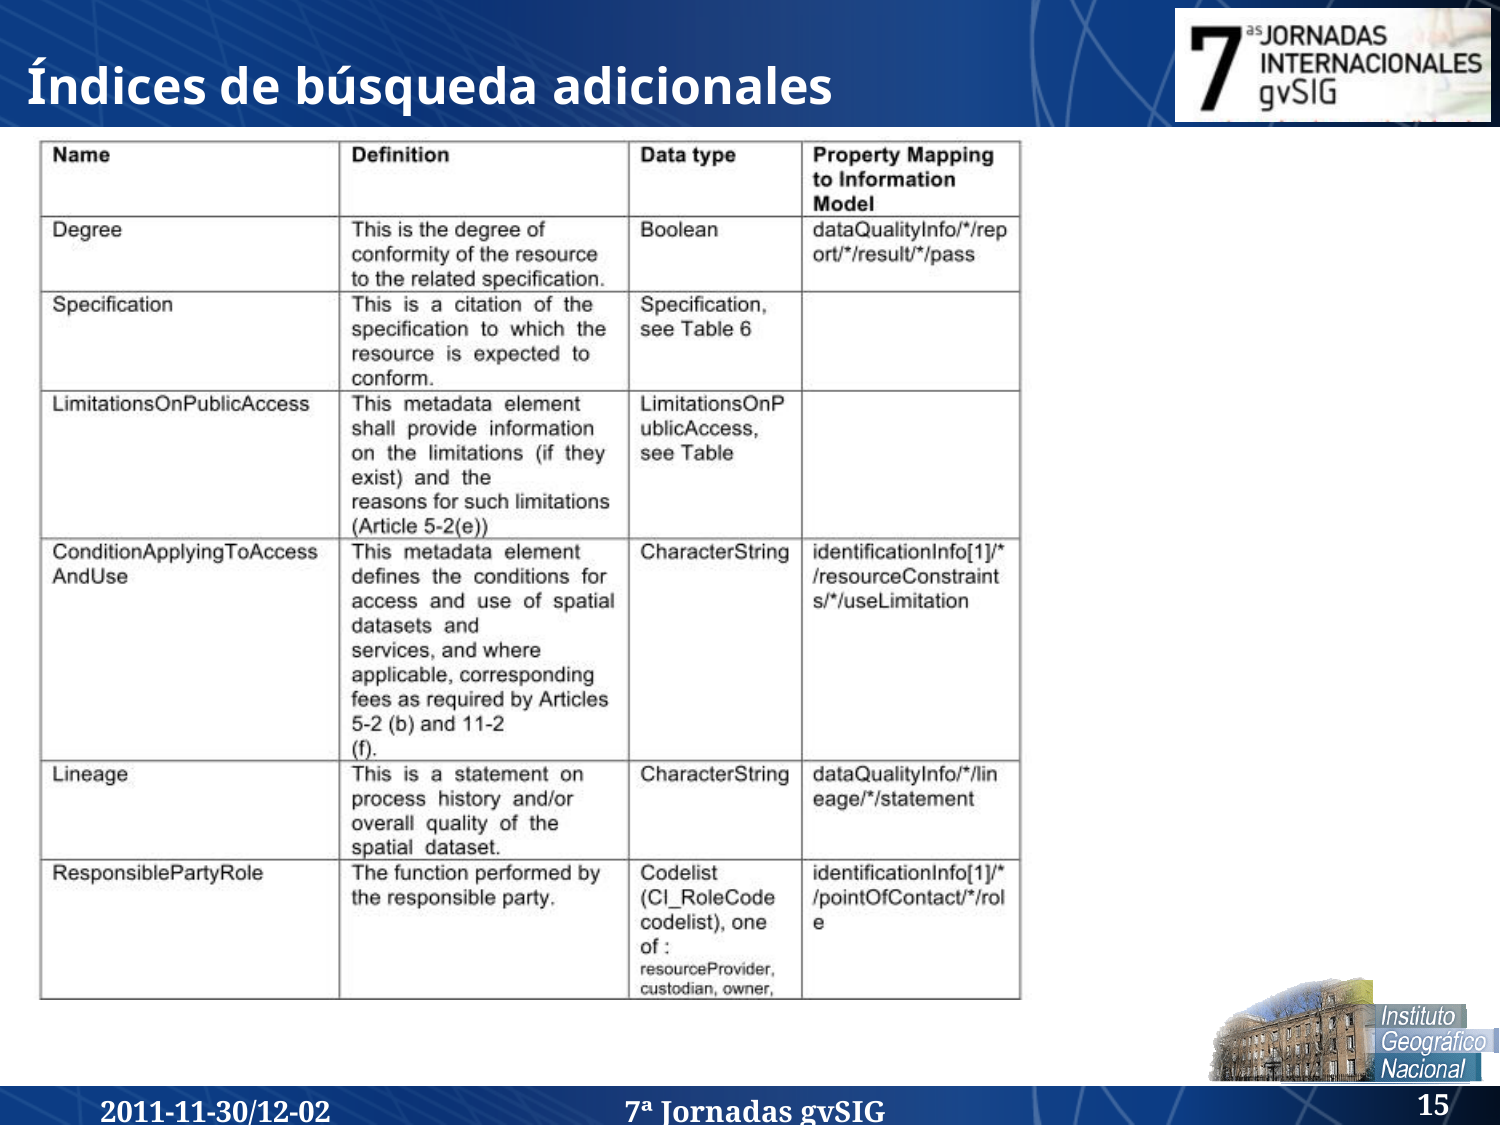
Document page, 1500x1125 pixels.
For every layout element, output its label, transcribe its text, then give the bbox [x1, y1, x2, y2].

text_box Índices de búsqueda adicionales [0, 43, 1275, 107]
picture [0, 968, 1500, 1125]
picture [33, 136, 1032, 1000]
picture [0, 0, 1500, 127]
